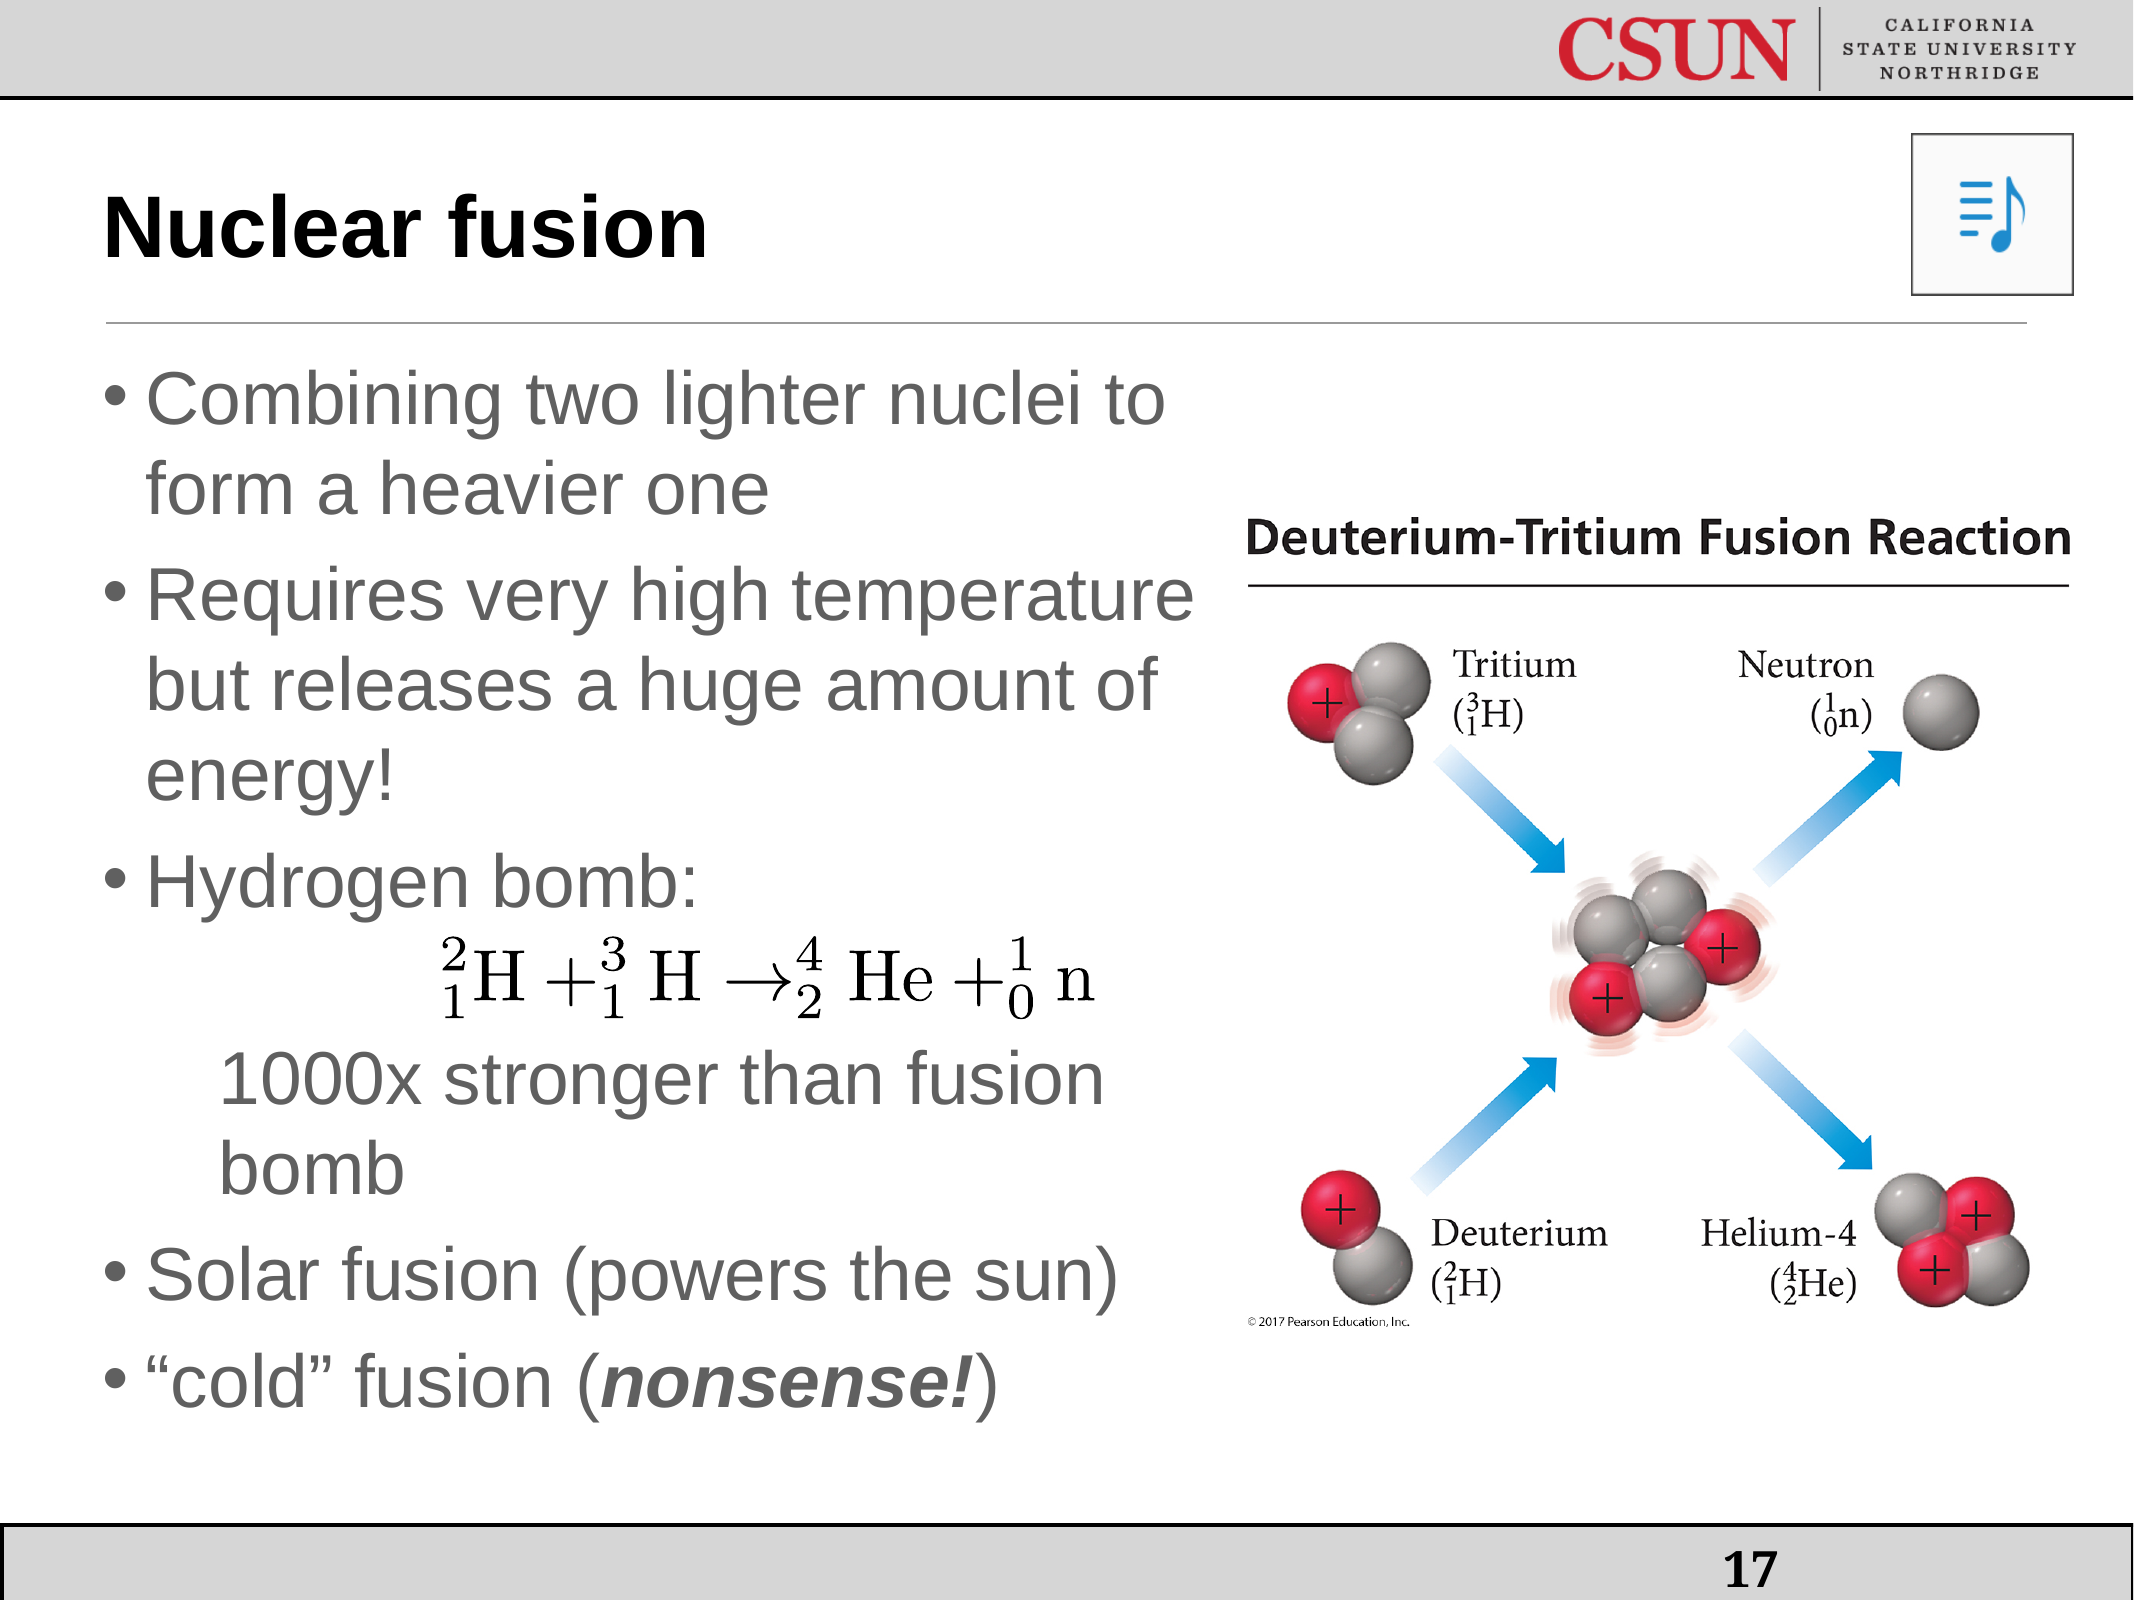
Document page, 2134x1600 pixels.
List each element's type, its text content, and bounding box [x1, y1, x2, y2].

picture [1559, 7, 2076, 91]
text_box [439, 935, 1096, 1020]
picture [1239, 508, 2078, 1333]
text_box [1910, 132, 2075, 297]
list Combining two lighter nuclei to form a heavier one Requires very high temperature but releases a huge amount of energy! Hydrogen bomb: 1000x stronger than fusion bomb Solar fusion (powers the sun) “cold” fusion (nonsense!) [93, 340, 1240, 1520]
title Nuclear fusion [93, 104, 2040, 284]
